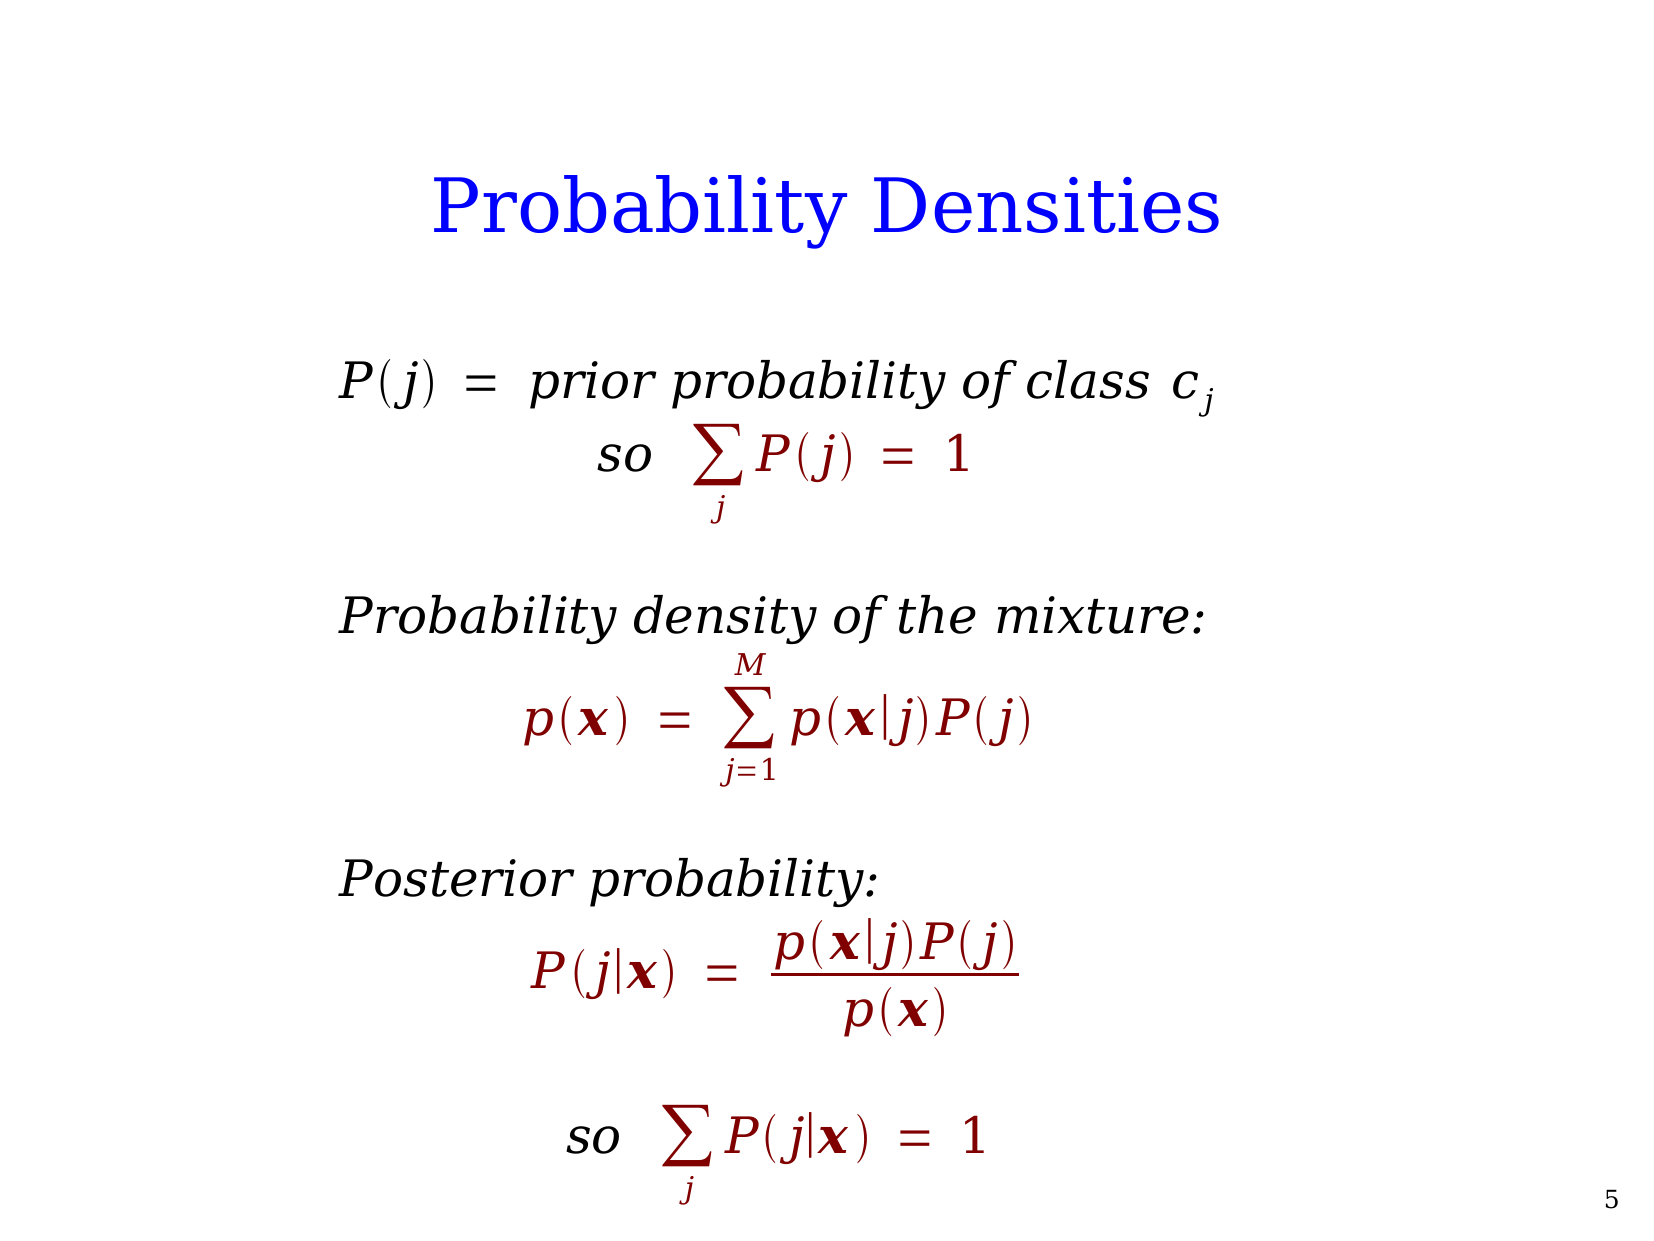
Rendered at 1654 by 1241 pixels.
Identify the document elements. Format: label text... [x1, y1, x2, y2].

chart [333, 351, 1220, 1207]
title Probability Densities [121, 102, 1534, 311]
